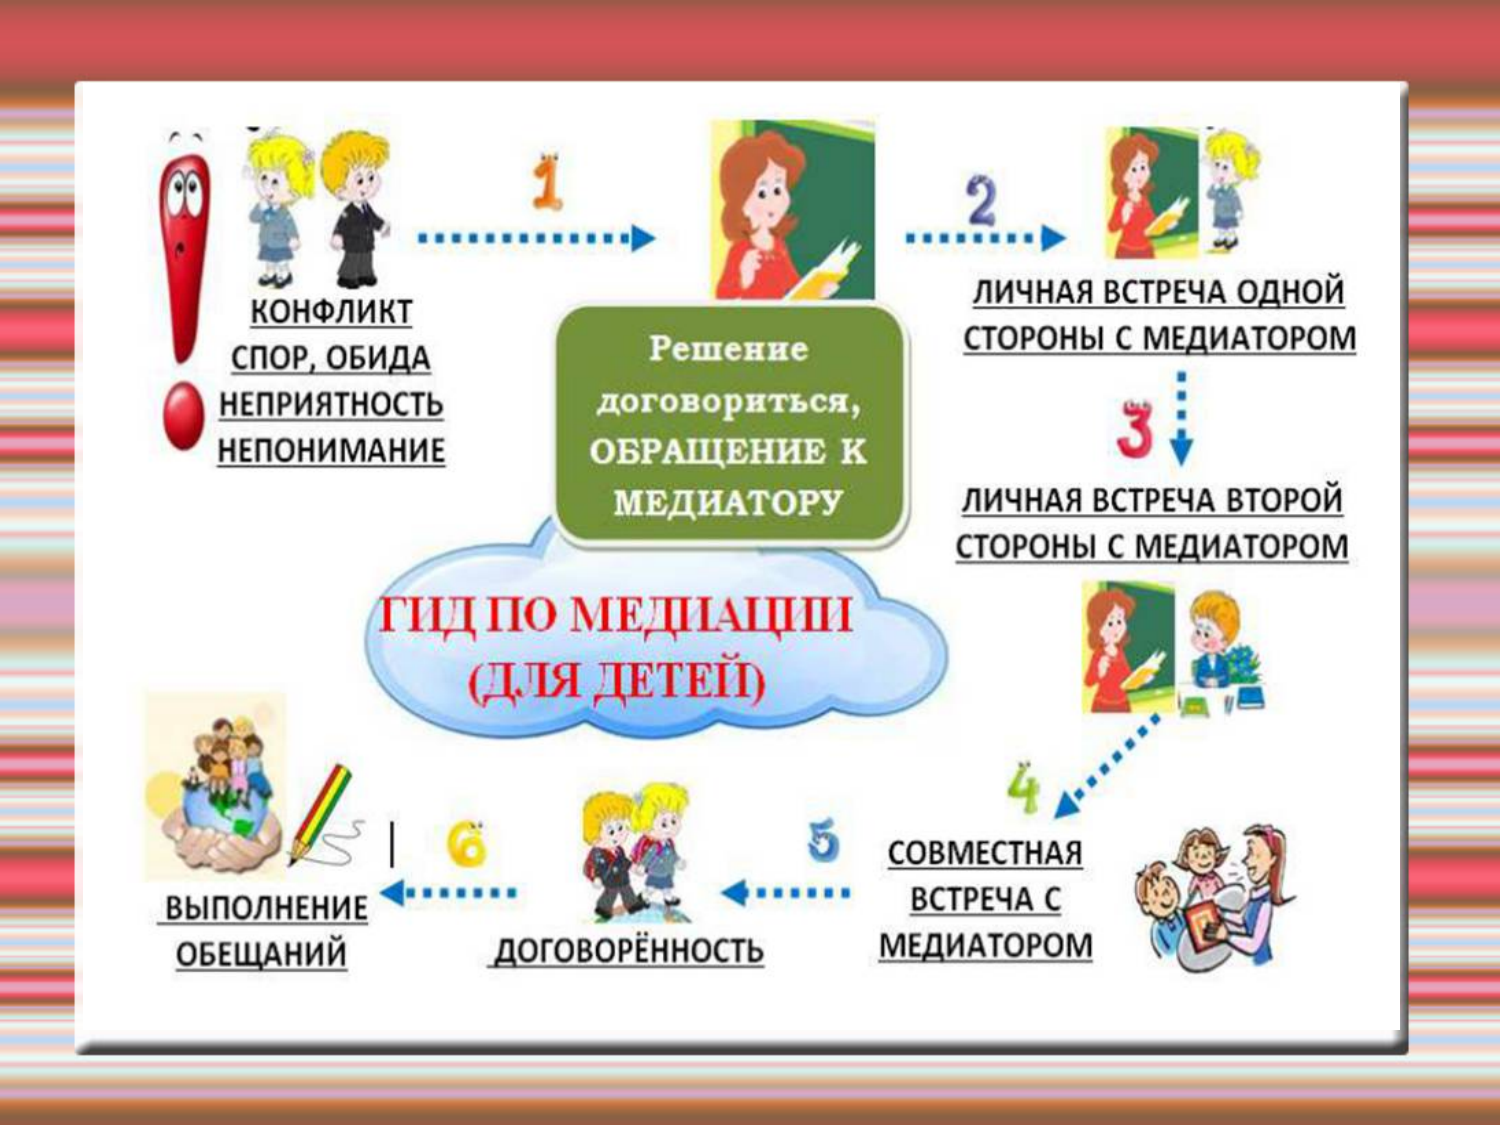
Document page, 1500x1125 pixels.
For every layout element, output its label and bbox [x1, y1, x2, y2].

picture [83, 83, 1400, 1030]
